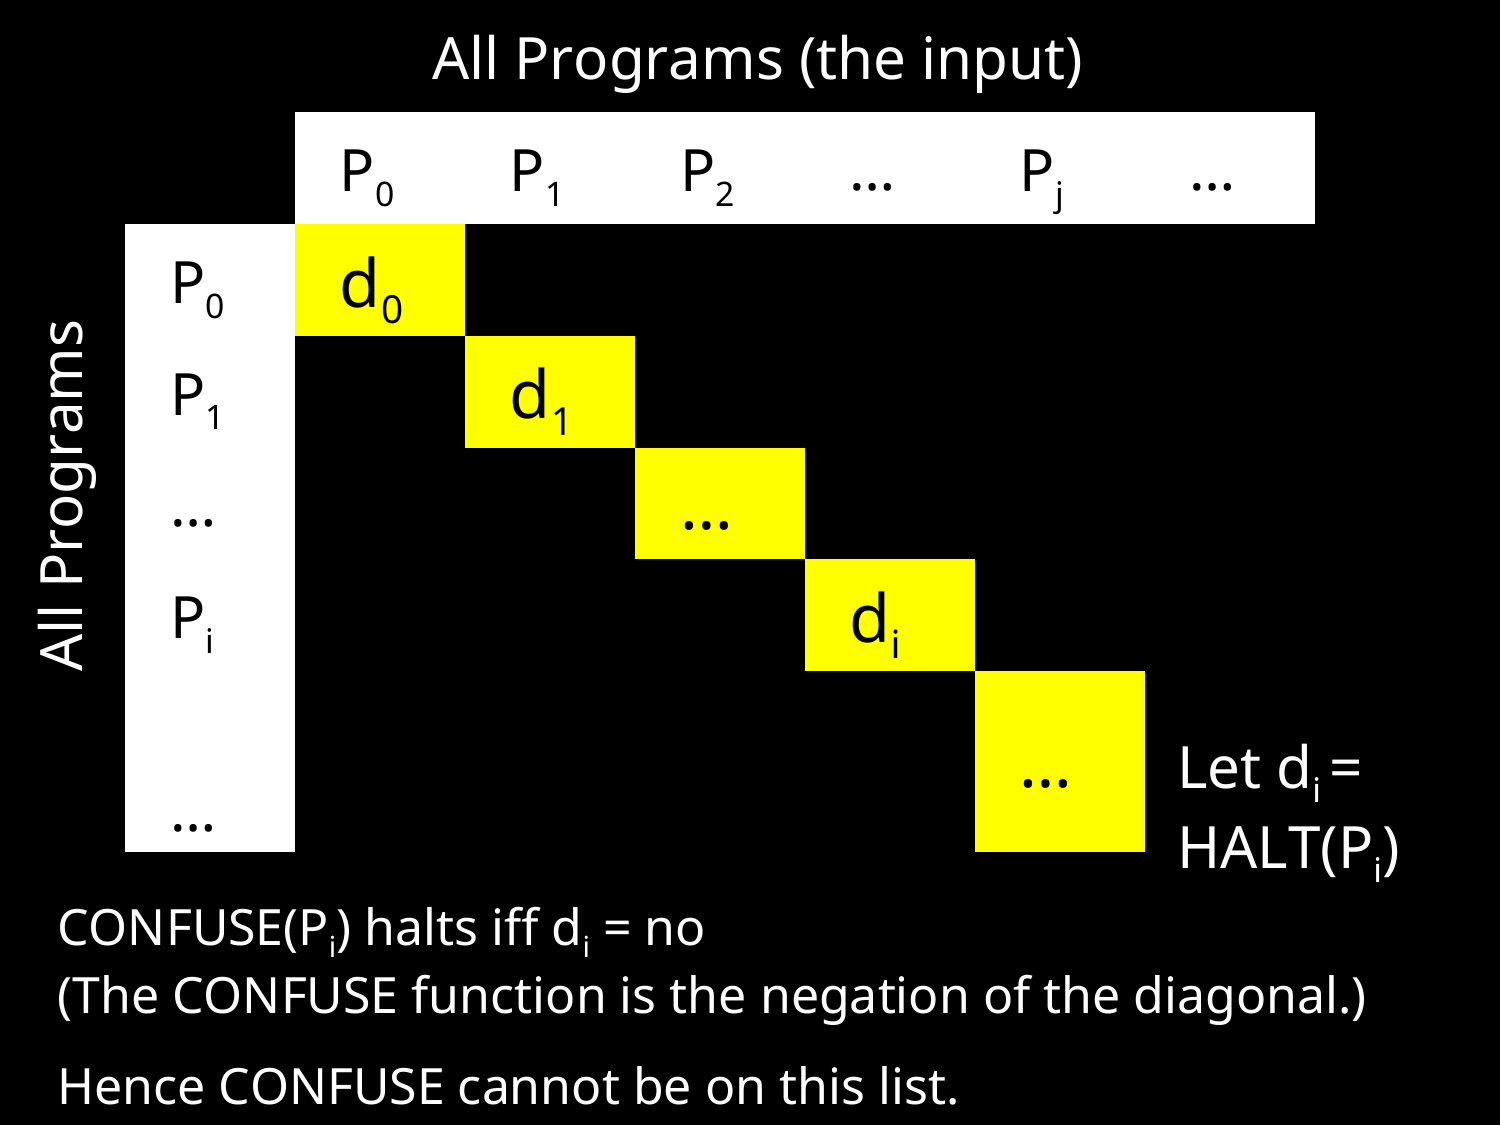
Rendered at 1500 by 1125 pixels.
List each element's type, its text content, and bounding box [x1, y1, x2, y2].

table_cell [465, 671, 635, 852]
table_cell [975, 448, 1145, 559]
table_cell … [635, 448, 805, 559]
text_box CONFUSE(Pi) halts iff di = no (The CONFUSE function is the negation of the diagonal.) Hence CONFUSE cannot be on this list. [12, 887, 1500, 1123]
table_cell [295, 671, 465, 852]
table_header … [805, 112, 975, 224]
table_cell d0 [295, 224, 465, 336]
table_cell [975, 559, 1145, 671]
table_cell … [975, 671, 1145, 852]
table_cell d1 [465, 336, 635, 448]
table_cell [295, 336, 465, 448]
table_cell [1145, 559, 1315, 671]
text_box All Programs (the input) [386, 21, 1129, 101]
table_cell [635, 336, 805, 448]
table_cell [975, 224, 1145, 336]
table_cell [635, 559, 805, 671]
table_cell [635, 671, 805, 852]
table_cell Pi [125, 559, 295, 671]
table_cell [295, 559, 465, 671]
text_box Let di = HALT(Pi) [1132, 722, 1469, 887]
table_cell [975, 336, 1145, 448]
table_cell [1145, 336, 1315, 448]
table_header … [1145, 112, 1315, 224]
table_cell [805, 224, 975, 336]
table_header P0 [295, 112, 465, 224]
table_header P1 [465, 112, 635, 224]
text_box All Programs [24, 274, 104, 717]
table_cell [465, 559, 635, 671]
table_header P2 [635, 112, 805, 224]
table_cell [1145, 224, 1315, 336]
table_cell di [805, 559, 975, 671]
table_header [125, 112, 295, 224]
table_cell [805, 336, 975, 448]
table_cell … [125, 671, 295, 852]
table_cell [465, 224, 635, 336]
table_cell [1145, 448, 1315, 559]
table_cell [1145, 671, 1315, 722]
table_cell [805, 448, 975, 559]
table_cell … [125, 448, 295, 559]
table_cell [465, 448, 635, 559]
table_cell [635, 224, 805, 336]
table_cell [805, 671, 975, 852]
table_cell P0 [125, 224, 295, 336]
table_cell P1 [125, 336, 295, 448]
table_header Pj [975, 112, 1145, 224]
table_cell [295, 448, 465, 559]
